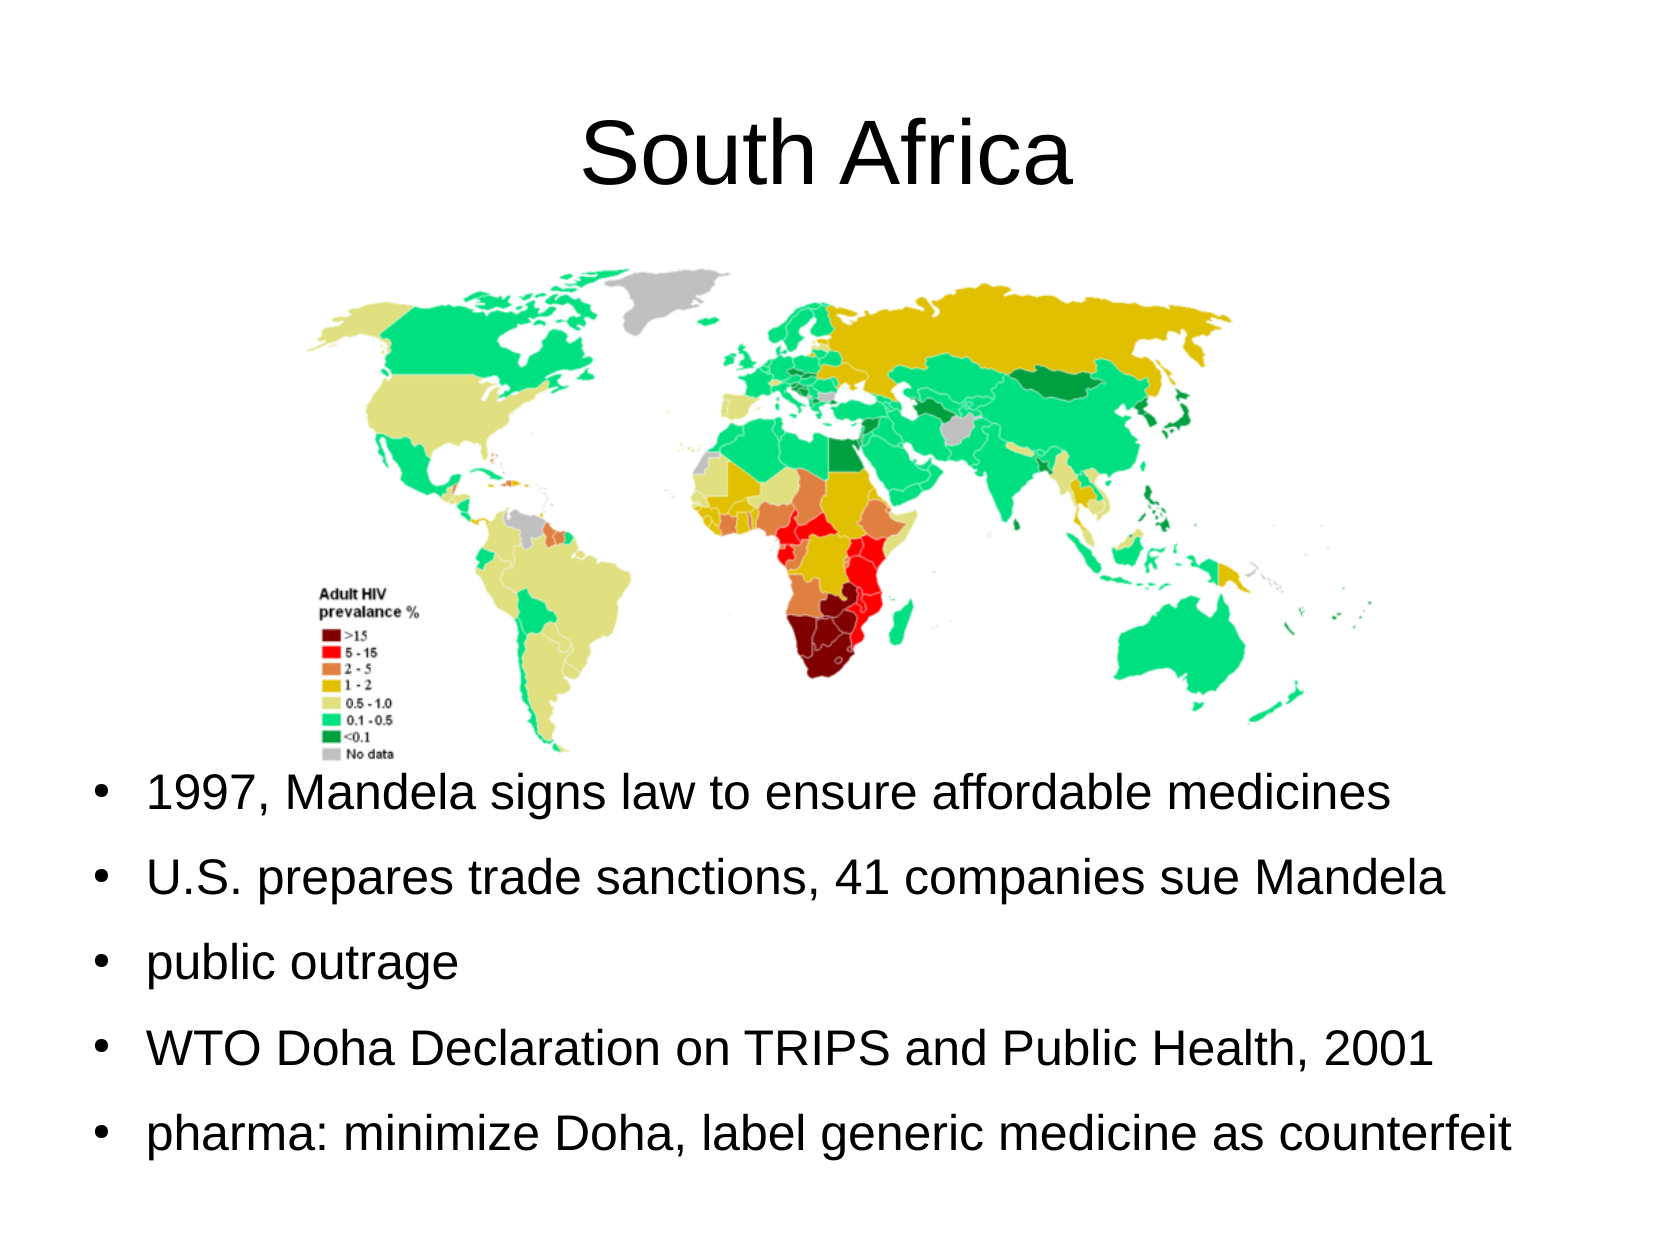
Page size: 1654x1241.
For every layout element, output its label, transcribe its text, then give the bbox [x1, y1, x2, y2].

picture [300, 262, 1391, 763]
list 1997, Mandela signs law to ensure affordable medicines U.S. prepares trade sanctions, 41 companies sue Mandela public outrage WTO Doha Declaration on TRIPS and Public Health, 2001 pharma: minimize Doha, label generic medicine as counterfeit [75, 763, 1564, 1193]
title South Africa [82, 49, 1571, 257]
